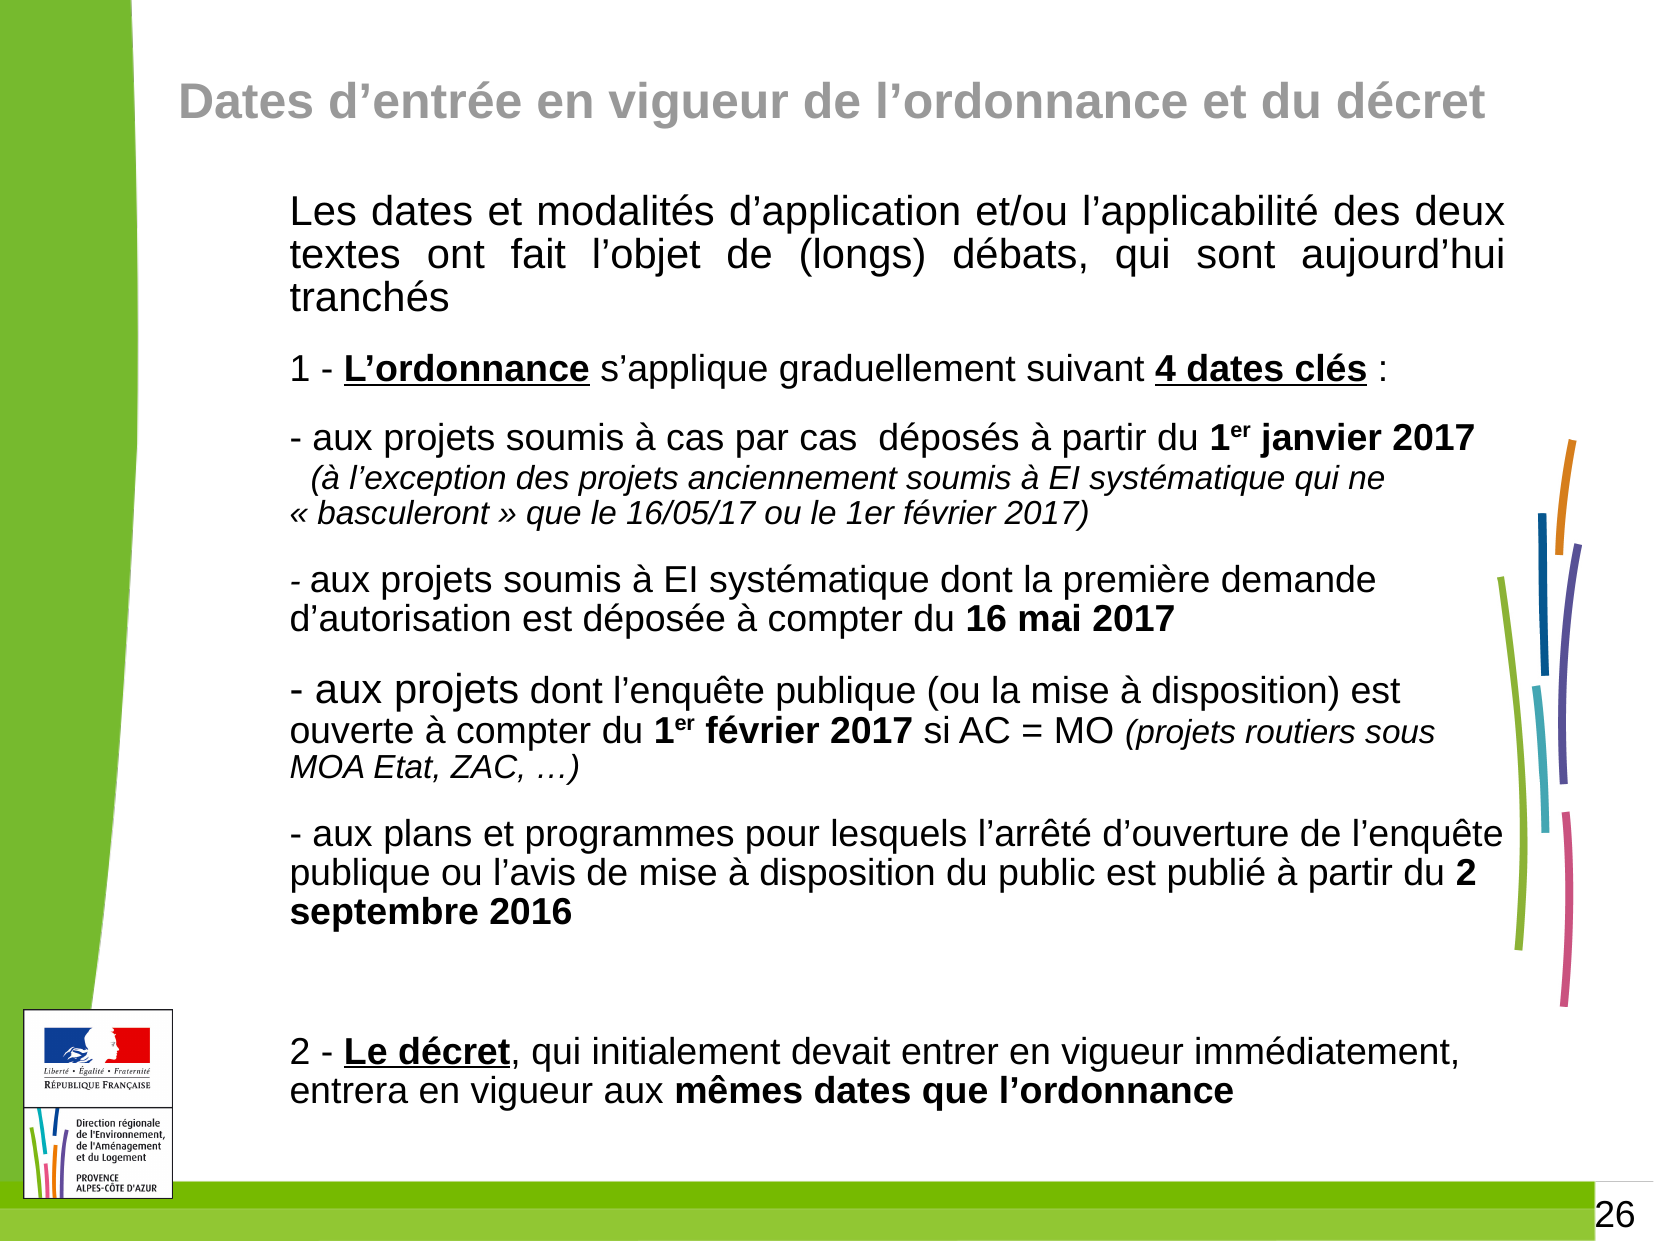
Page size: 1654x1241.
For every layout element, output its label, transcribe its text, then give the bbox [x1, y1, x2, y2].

picture [0, 0, 1654, 1241]
title Dates d’entrée en vigueur de l’ordonnance et du décret [88, 0, 1577, 207]
list Les dates et modalités d’application et/ou l’applicabilité des deux textes ont fait l’objet de (longs) débats, qui sont aujourd’hui tranchés 1 - L’ordonnance s’applique graduellement suivant 4 dates clés : - aux projets soumis à cas par cas déposés à partir du 1er janvier 2017 (à l’exception des projets anciennement soumis à EI systématique qui ne « basculeront » que le 16/05/17 ou le 1er février 2017) - aux projets soumis à EI systématique dont la première demande d’autorisation est déposée à compter du 16 mai 2017 - aux projets dont l’enquête publique (ou la mise à disposition) est ouverte à compter du 1er février 2017 si AC = MO (projets routiers sous MOA Etat, ZAC, …) - aux plans et programmes pour lesquels l’arrêté d’ouverture de l’enquête publique ou l’avis de mise à disposition du public est publié à partir du 2 septembre 2016 2 - Le décret, qui initialement devait entrer en vigueur immédiatement, entrera en vigueur aux mêmes dates que l’ordonnance [177, 191, 1507, 1129]
